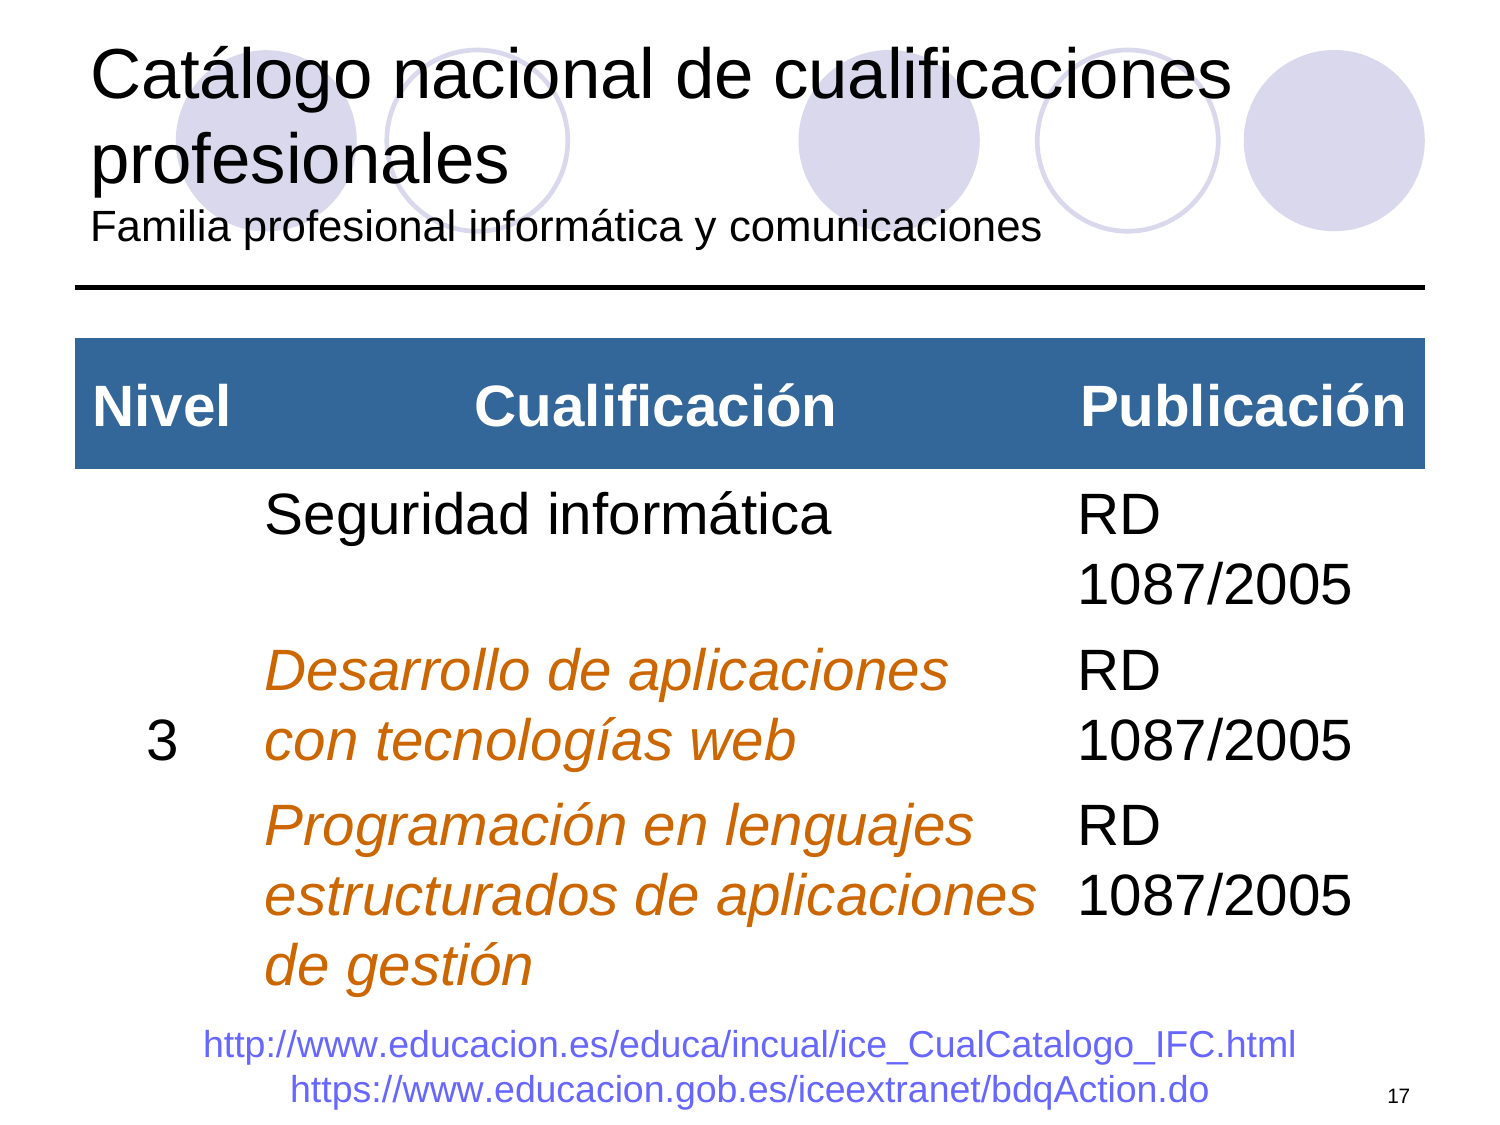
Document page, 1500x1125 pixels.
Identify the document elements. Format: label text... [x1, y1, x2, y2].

table_cell Programación en lenguajes estructurados de aplicaciones de gestión [250, 780, 1063, 1005]
table_cell RD 1087/2005 [1063, 780, 1425, 1005]
table_cell RD 1087/2005 [1063, 469, 1425, 624]
table_header Cualificación [250, 338, 1063, 469]
table_cell 3 [75, 469, 250, 1005]
title Catálogo nacional de cualificaciones profesionales Familia profesional informática y comunicaciones [75, 20, 1426, 258]
table_cell RD 1087/2005 [1063, 624, 1425, 780]
text_box http://www.educacion.es/educa/incual/ice_CualCatalogo_IFC.html https://www.educacion.gob.es/iceextranet/bdqAction.do [0, 1012, 1500, 1125]
table_header Publicación [1063, 338, 1425, 469]
table_cell Desarrollo de aplicaciones con tecnologías web [250, 624, 1063, 780]
table_header Nivel [75, 338, 250, 469]
table_cell Seguridad informática [250, 469, 1063, 624]
